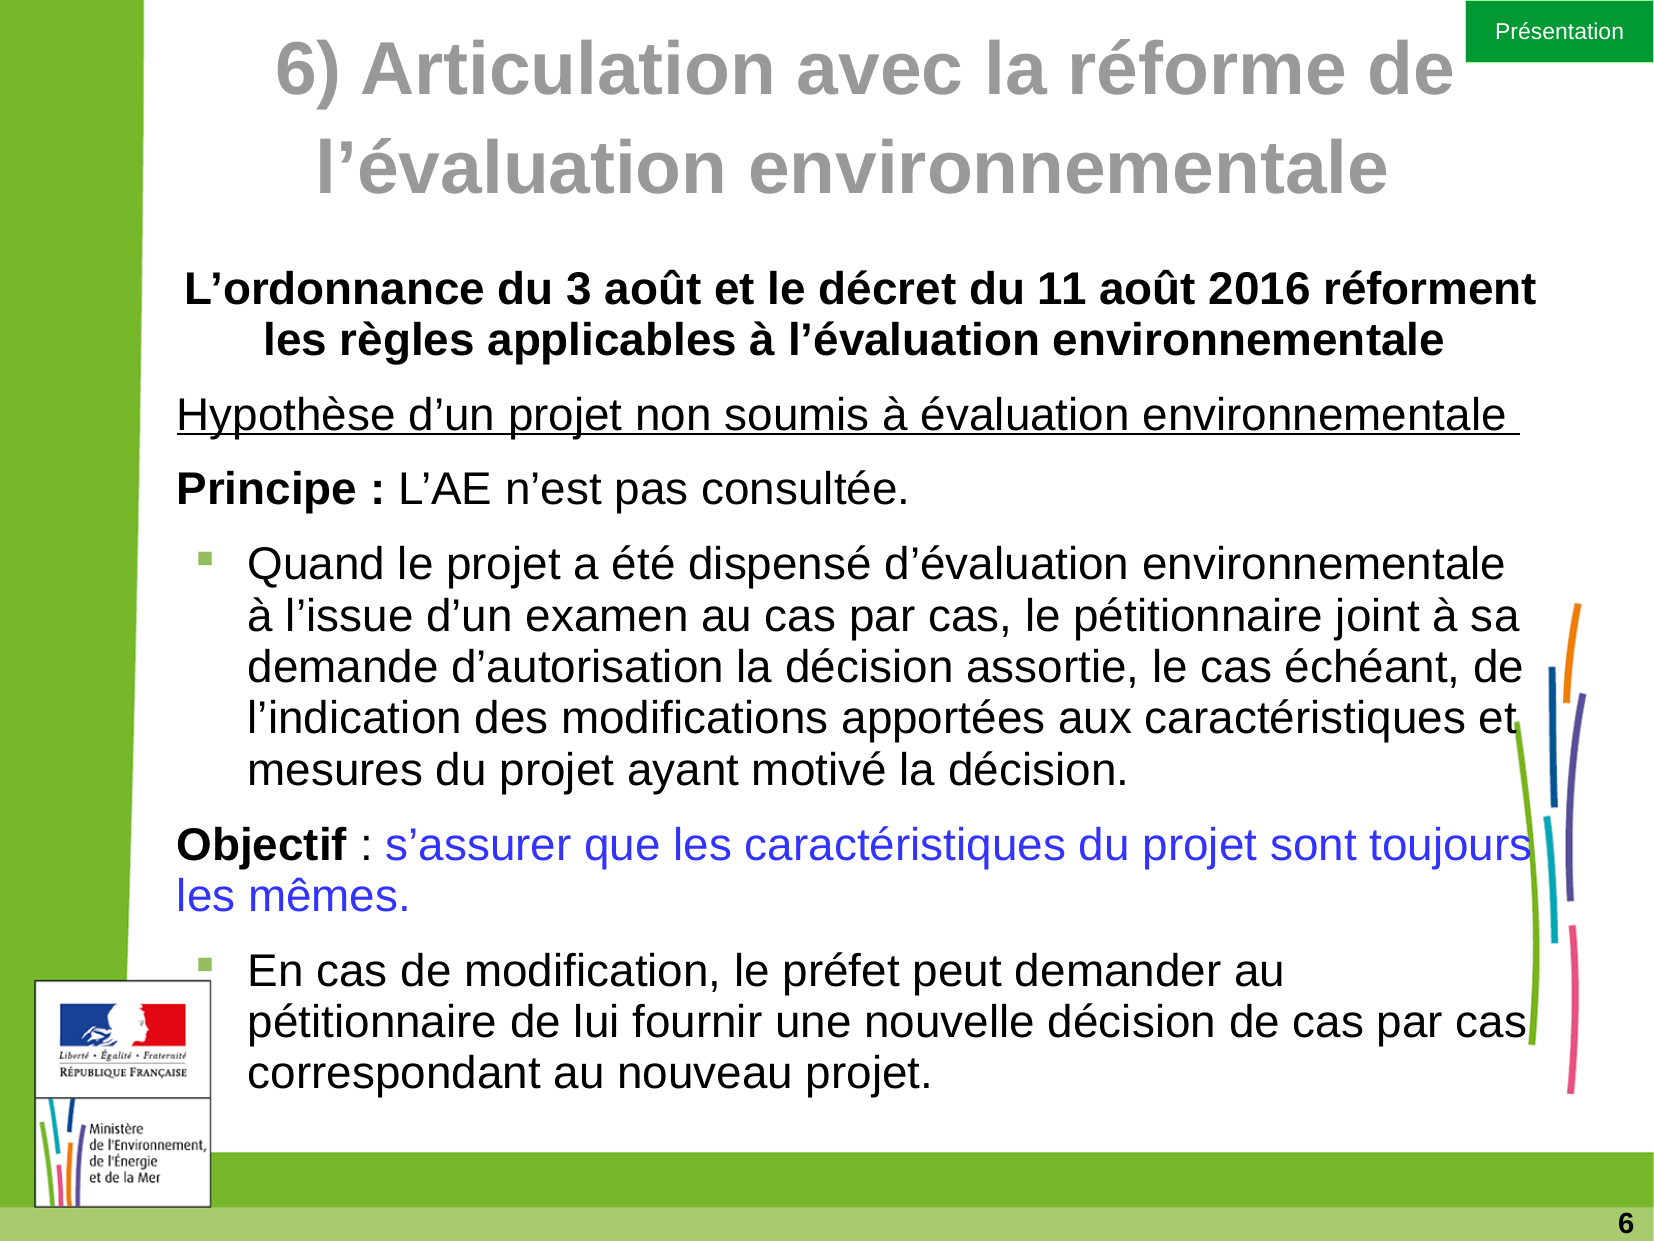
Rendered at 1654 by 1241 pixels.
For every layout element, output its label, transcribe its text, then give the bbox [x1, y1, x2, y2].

picture [0, 0, 1654, 1241]
list L’ordonnance du 3 août et le décret du 11 août 2016 réforment les règles applicables à l’évaluation environnementale Hypothèse d’un projet non soumis à évaluation environnementale Principe : L’AE n’est pas consultée. Quand le projet a été dispensé d’évaluation environnementale à l’issue d’un examen au cas par cas, le pétitionnaire joint à sa demande d’autorisation la décision assortie, le cas échéant, de l’indication des modifications apportées aux caractéristiques et mesures du projet ayant motivé la décision. Objectif : s’assurer que les caractéristiques du projet sont toujours les mêmes. En cas de modification, le préfet peut demander au pétitionnaire de lui fournir une nouvelle décision de cas par cas correspondant au nouveau projet. [176, 262, 1546, 1201]
title 6) Articulation avec la réforme de l’évaluation environnementale [105, 0, 1626, 269]
text_box Présentation [1465, 0, 1654, 63]
